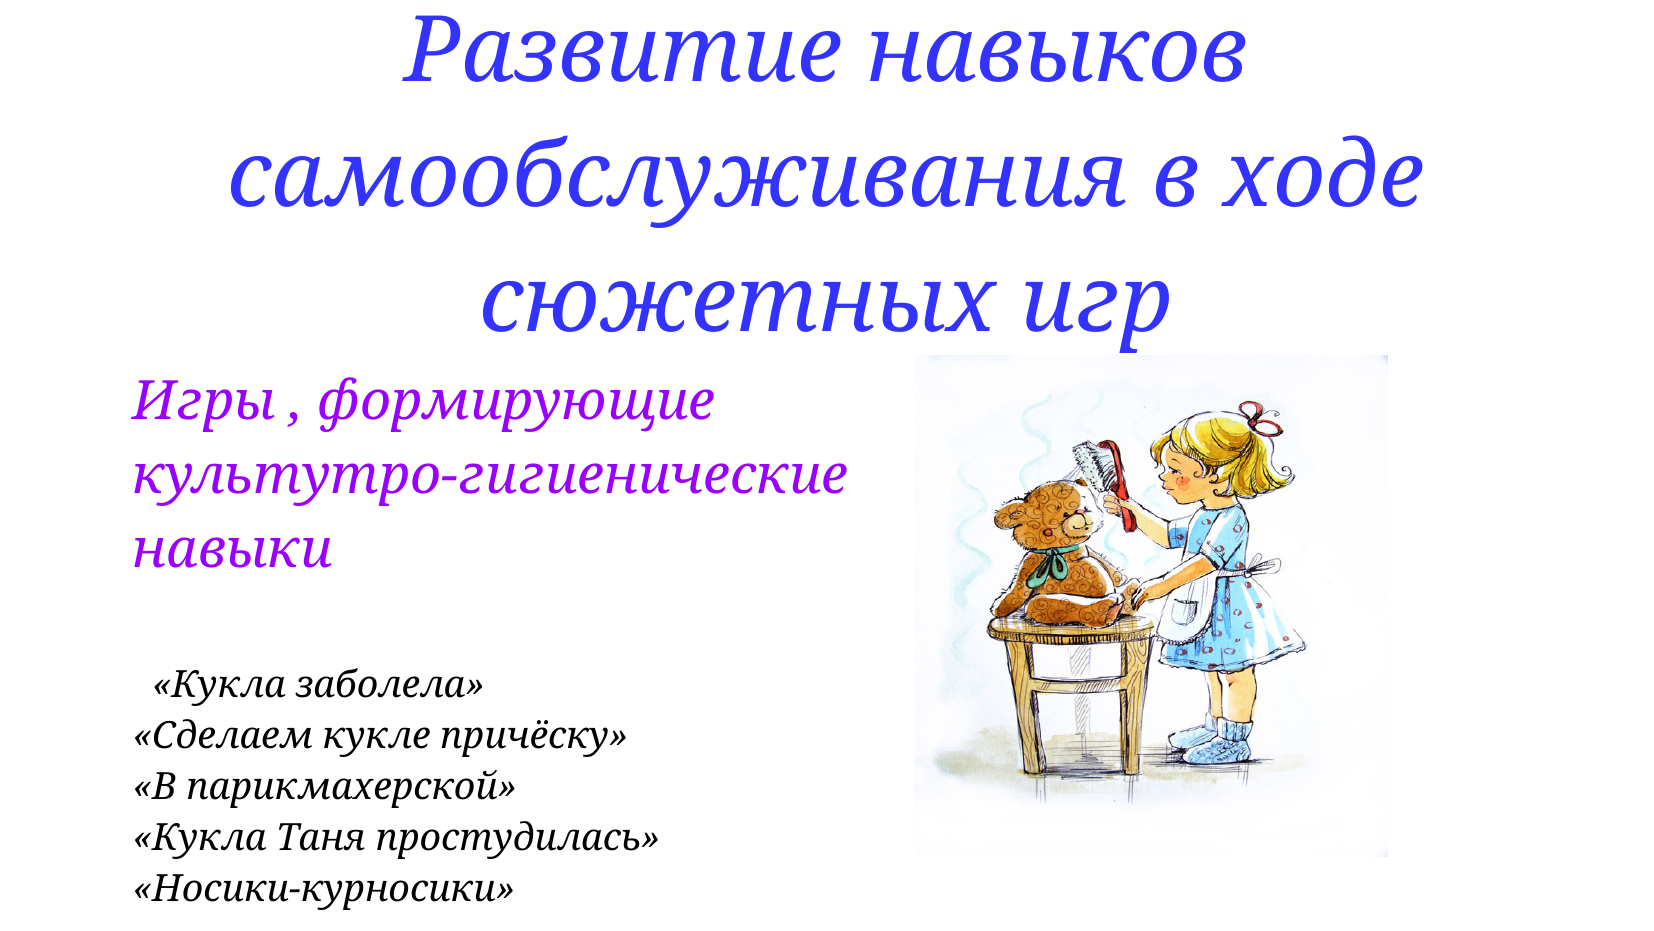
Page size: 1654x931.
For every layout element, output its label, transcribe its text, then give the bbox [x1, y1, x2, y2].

title Развитие навыков самообслуживания в ходе сюжетных игр [82, 33, 1571, 309]
text_box Игры , формирующие культутро-гигиенические навыки «Кукла заболела» «Сделаем кукле причёску» «В парикмахерской» «Кукла Таня простудилась» «Носики-курносики» [118, 354, 945, 924]
picture [915, 355, 1388, 857]
